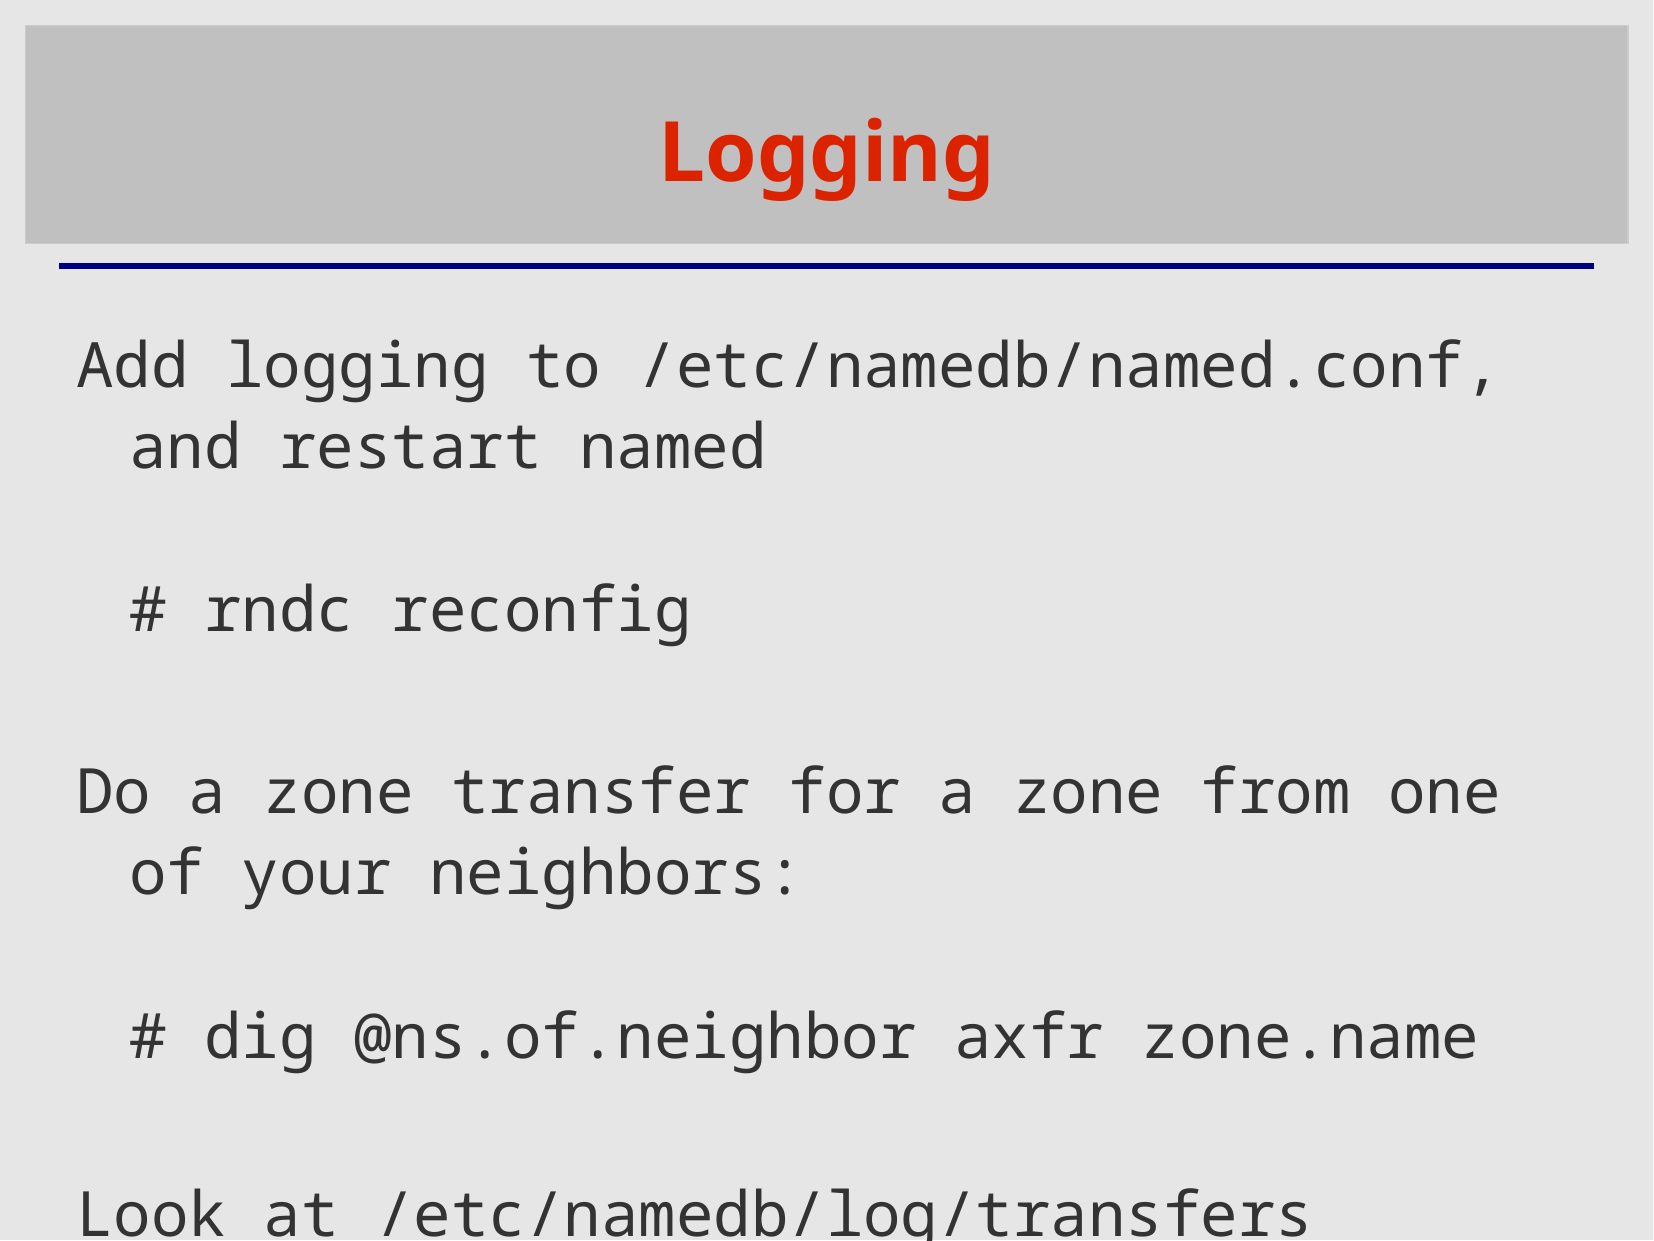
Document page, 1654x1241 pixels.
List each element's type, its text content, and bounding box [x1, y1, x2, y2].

list Add logging to /etc/namedb/named.conf, and restart named # rndc reconfig Do a zone transfer for a zone from one of your neighbors: # dig @ns.of.neighbor axfr zone.name Look at /etc/namedb/log/transfers # more /etc/namedb/log/transfers [59, 322, 1594, 1220]
title Logging [121, 53, 1534, 246]
